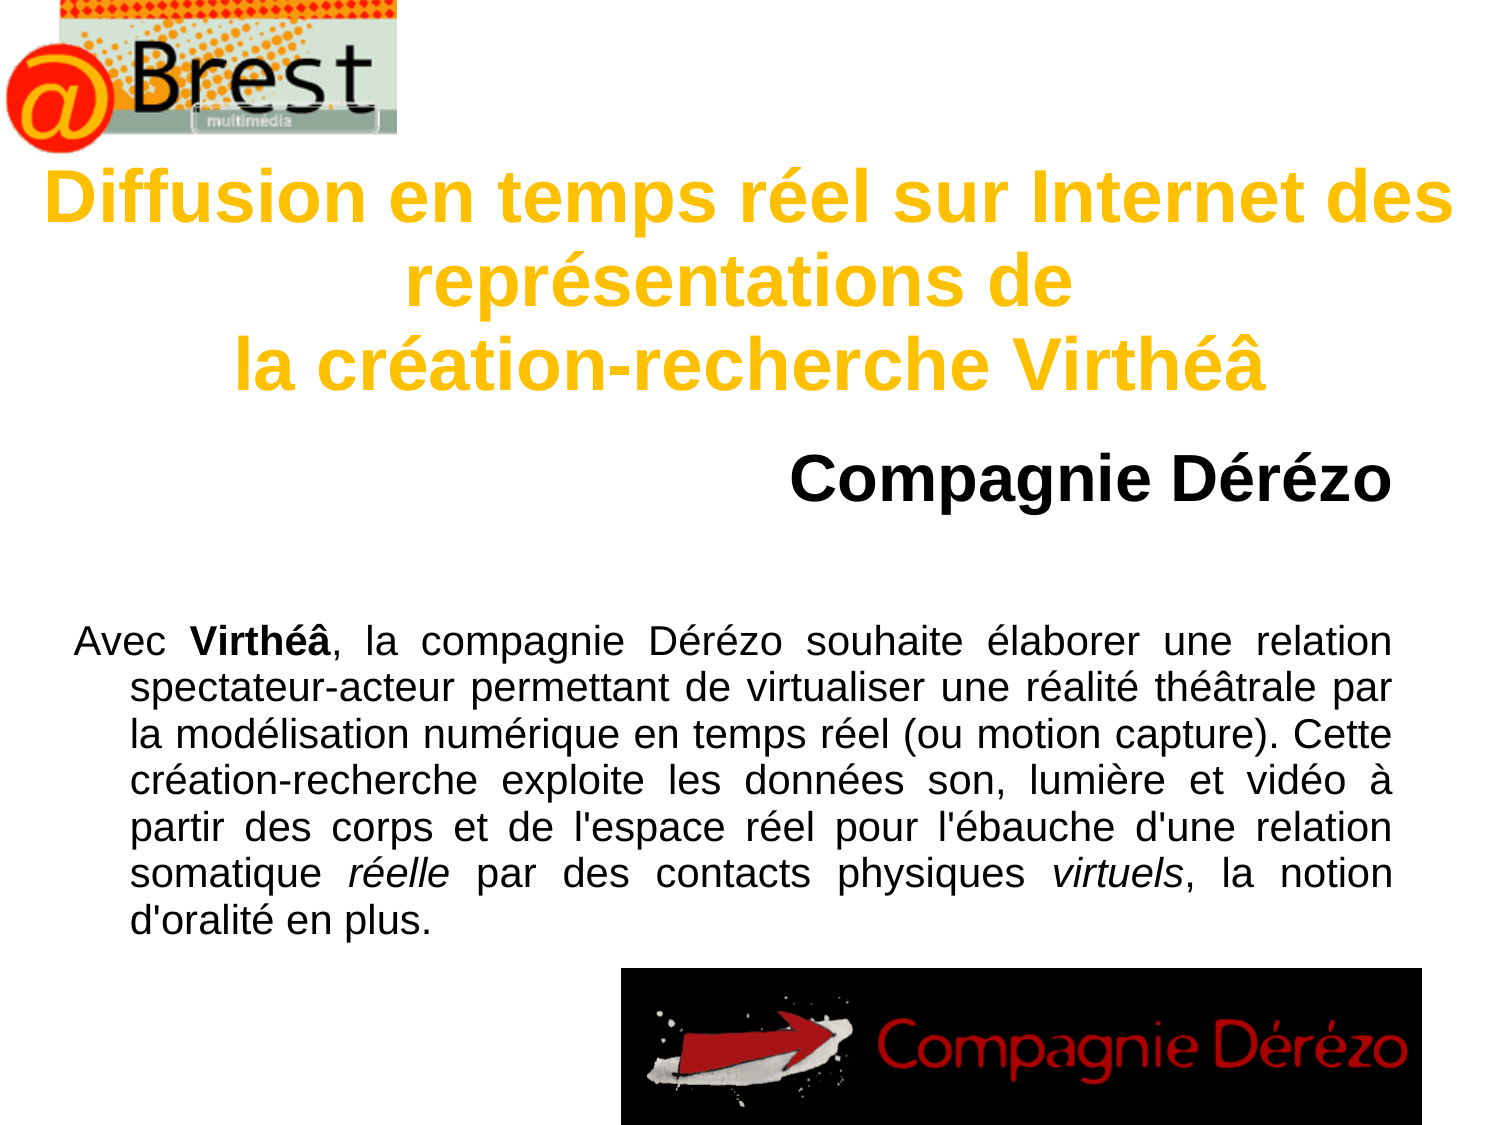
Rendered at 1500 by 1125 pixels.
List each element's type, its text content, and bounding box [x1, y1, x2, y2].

title Diffusion en temps réel sur Internet des représentations de la création-recherche Virthéâ [0, 138, 1500, 424]
list Compagnie Dérézo Avec Virthéâ, la compagnie Dérézo souhaite élaborer une relation spectateur-acteur permettant de virtualiser une réalité théâtrale par la modélisation numérique en temps réel (ou motion capture). Cette création-recherche exploite les données son, lumière et vidéo à partir des corps et de l'espace réel pour l'ébauche d'une relation somatique réelle par des contacts physiques virtuels, la notion d'oralité en plus. [58, 433, 1409, 1125]
picture [0, 0, 397, 157]
picture [621, 968, 1422, 1125]
